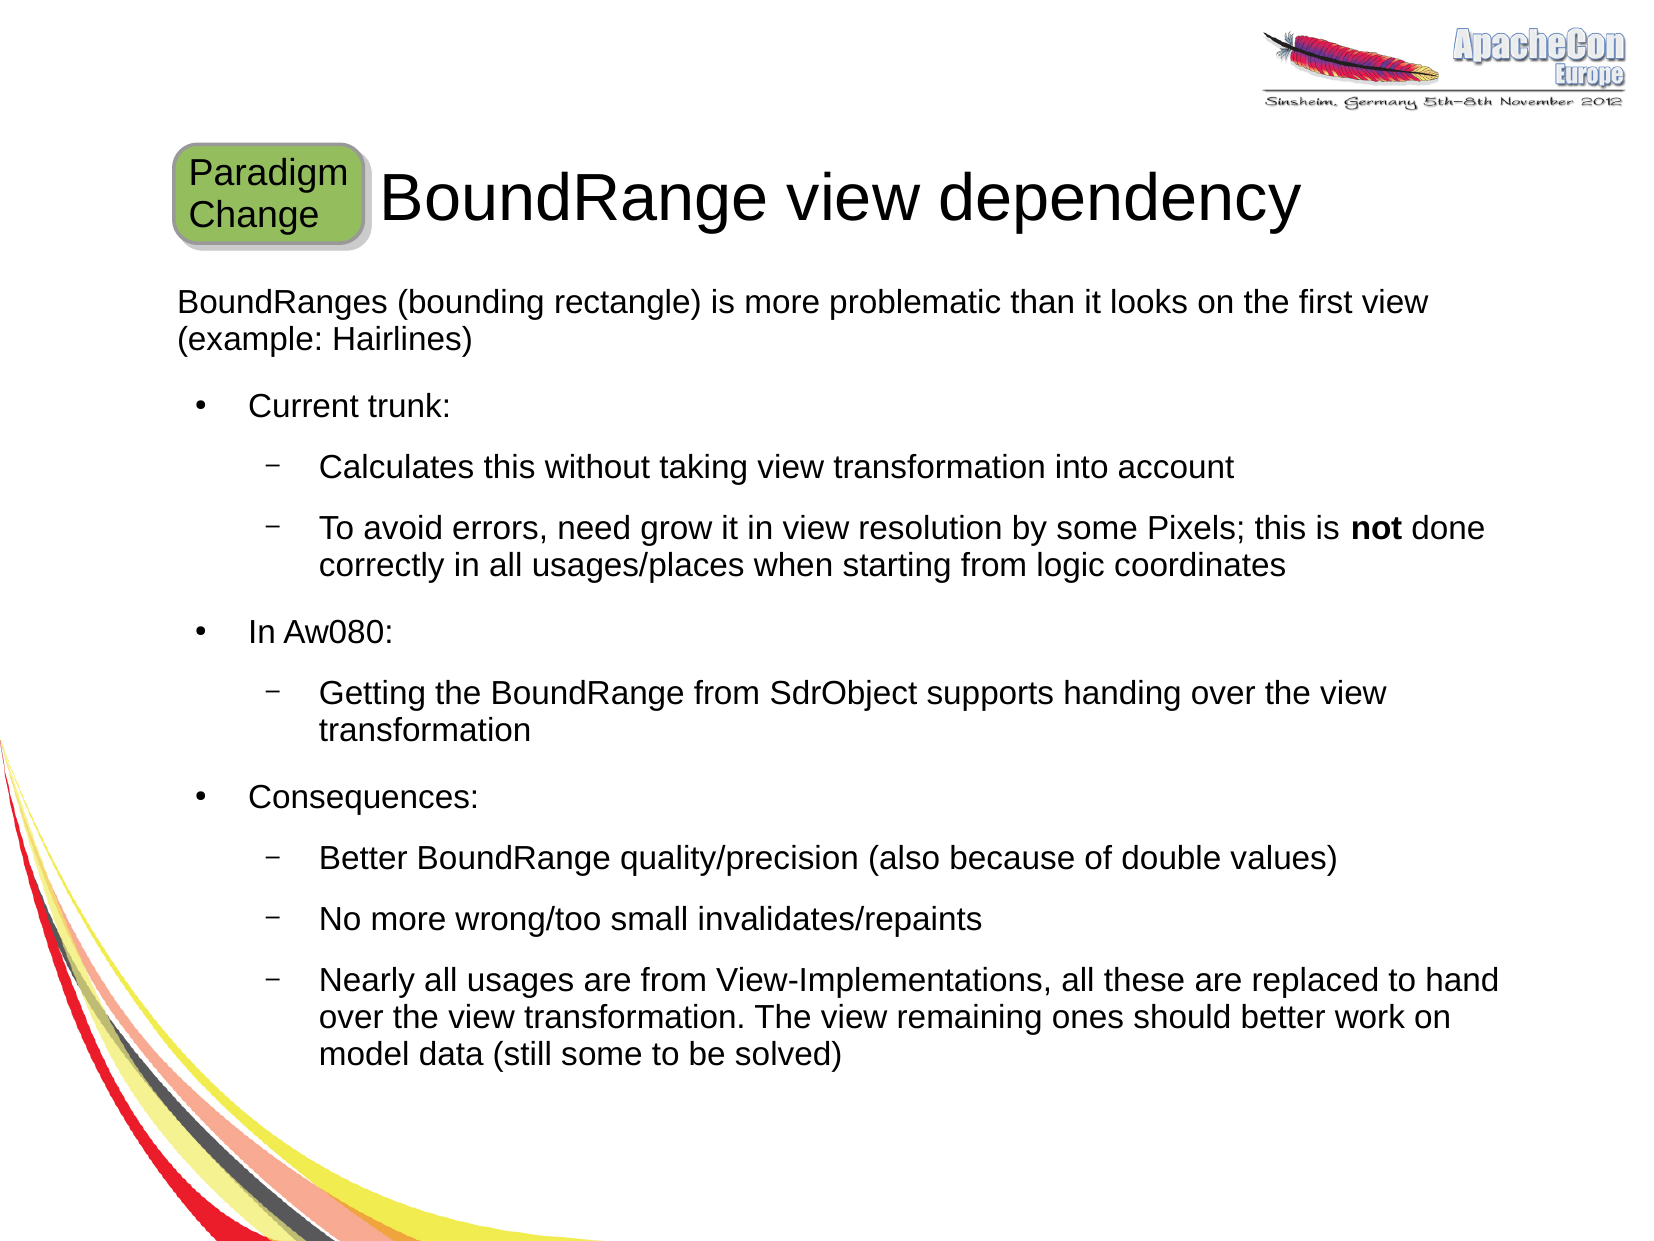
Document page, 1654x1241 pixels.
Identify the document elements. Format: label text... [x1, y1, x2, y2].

picture [0, 0, 1654, 1241]
list BoundRanges (bounding rectangle) is more problematic than it looks on the first view (example: Hairlines) Current trunk: Calculates this without taking view transformation into account To avoid errors, need grow it in view resolution by some Pixels; this is not done correctly in all usages/places when starting from logic coordinates In Aw080: Getting the BoundRange from SdrObject supports handing over the view transformation Consequences: Better BoundRange quality/precision (also because of double values) No more wrong/too small invalidates/repaints Nearly all usages are from View-Implementations, all these are replaced to hand over the view transformation. The view remaining ones should better work on model data (still some to be solved) [177, 283, 1536, 1078]
text_box Paradigm Change [173, 144, 364, 244]
title BoundRange view dependency [379, 148, 1532, 247]
